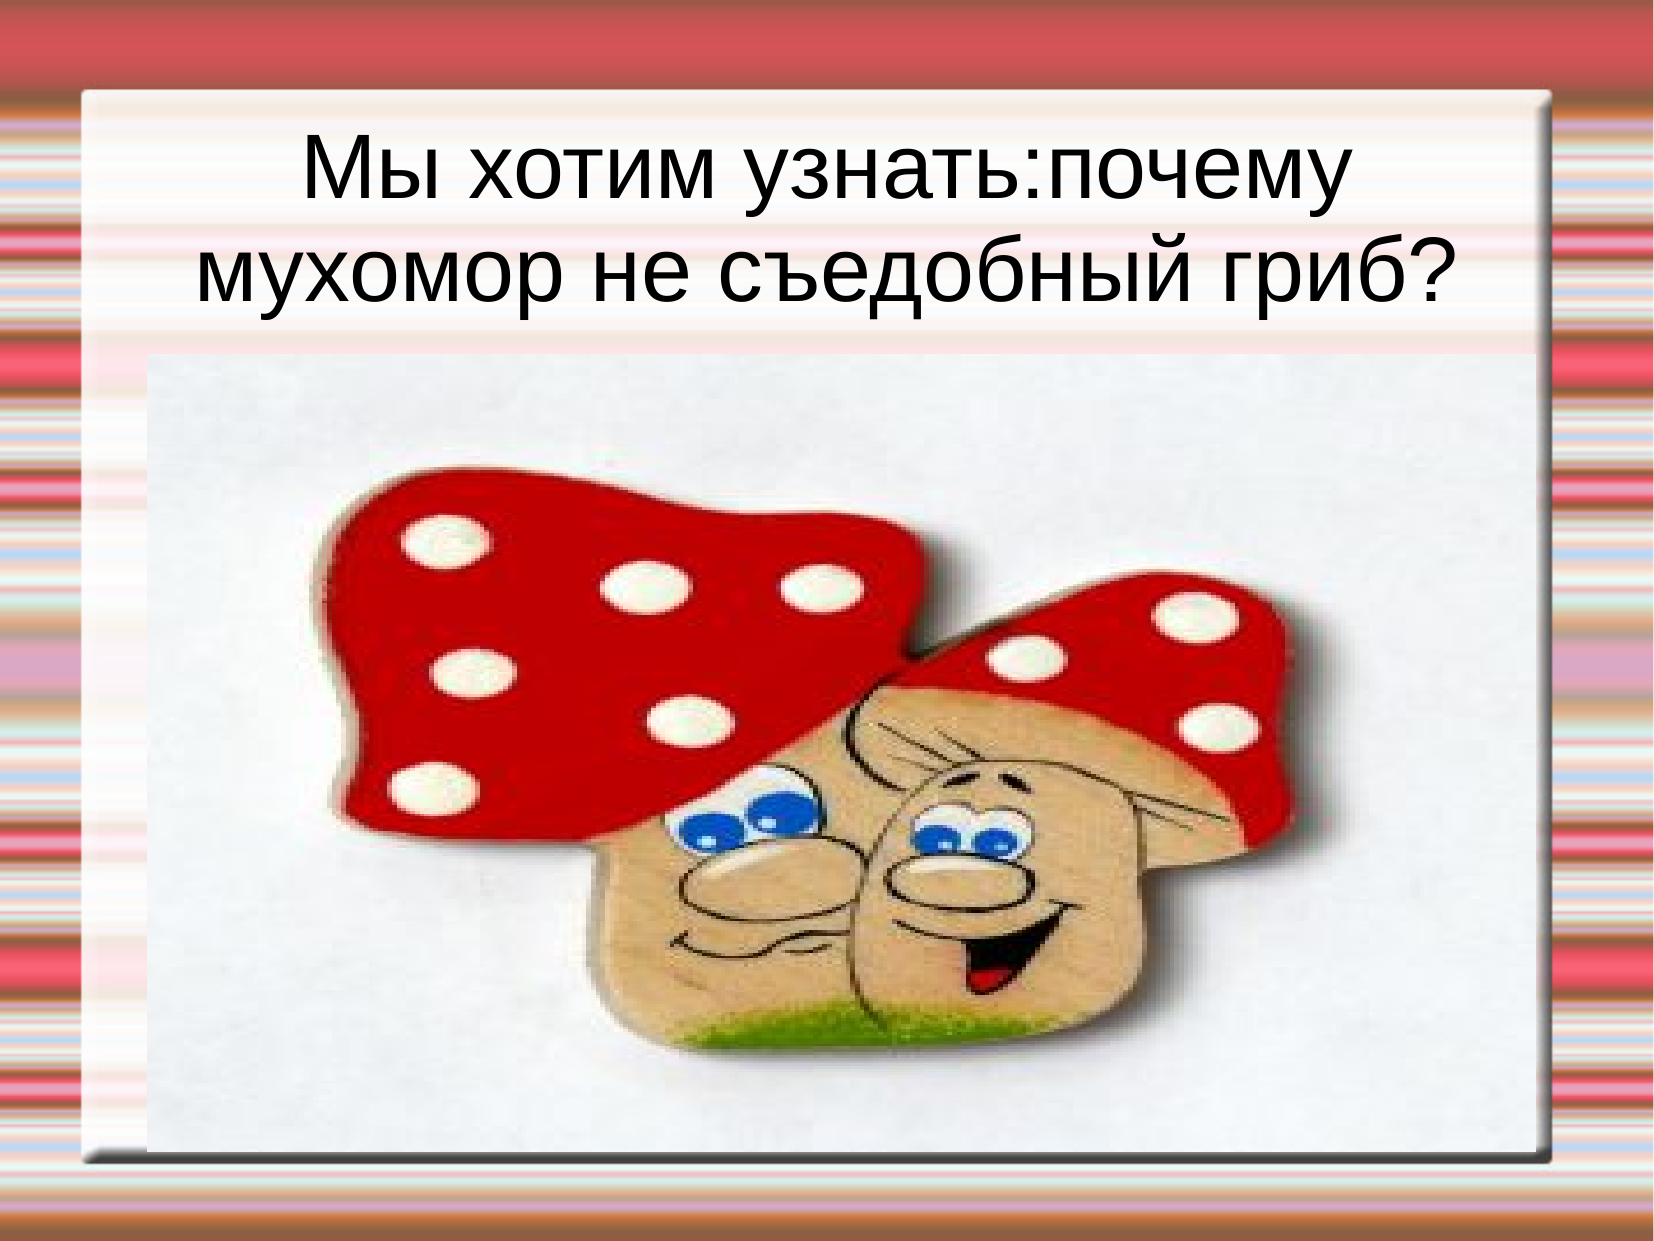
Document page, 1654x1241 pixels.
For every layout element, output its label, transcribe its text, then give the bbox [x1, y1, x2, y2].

picture [0, 0, 1654, 1241]
title Мы хотим узнать:почему мухомор не съедобный гриб? [121, 115, 1534, 321]
